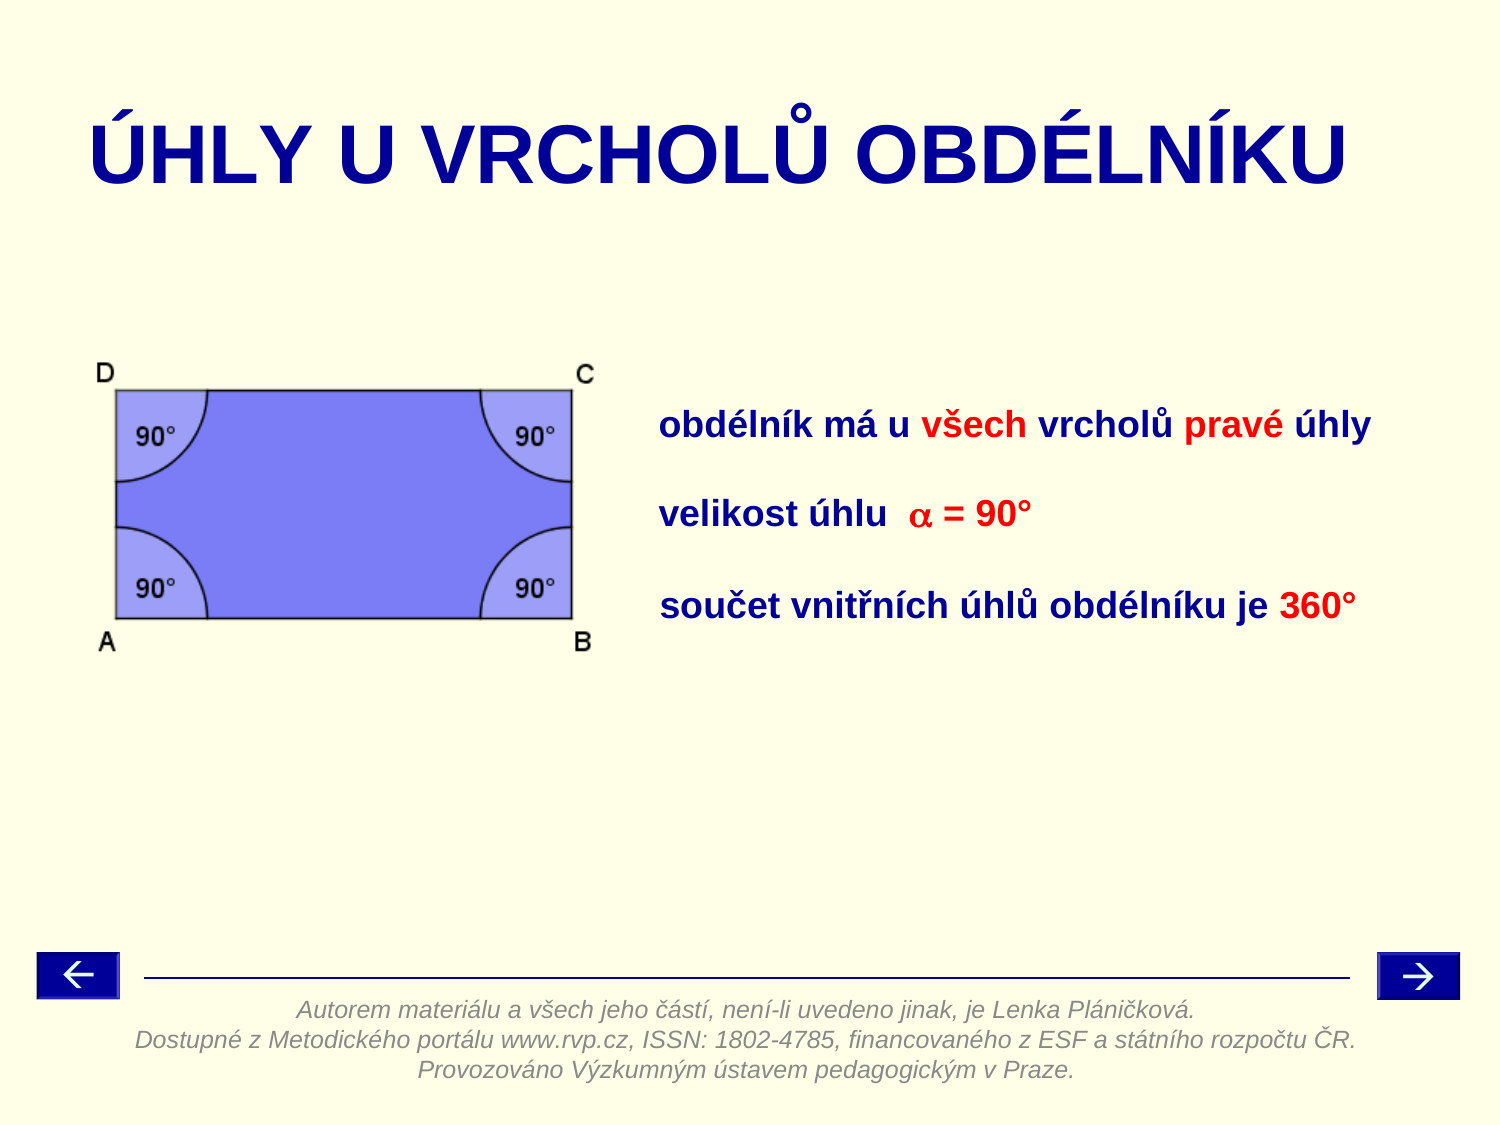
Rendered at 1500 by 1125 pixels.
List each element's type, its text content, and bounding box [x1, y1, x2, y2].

title ÚHLY U VRCHOLŮ OBDÉLNÍKU [73, 55, 1424, 244]
text_box  [1381, 956, 1457, 996]
text_box  [40, 956, 116, 996]
picture [17, 80, 1494, 928]
text_box obdélník má u všech vrcholů pravé úhly [643, 392, 1459, 454]
text_box součet vnitřních úhlů obdélníku je 360° [644, 573, 1402, 634]
text_box Autorem materiálu a všech jeho částí, není-li uvedeno jinak, je Lenka Pláničková. Dostupné z Metodického portálu www.rvp.cz, ISSN: 1802-4785, financovaného z ESF a státního rozpočtu ČR. Provozováno Výzkumným ústavem pedagogickým v Praze. [40, 997, 1454, 1080]
text_box velikost úhlu  = 90° [643, 481, 1223, 542]
